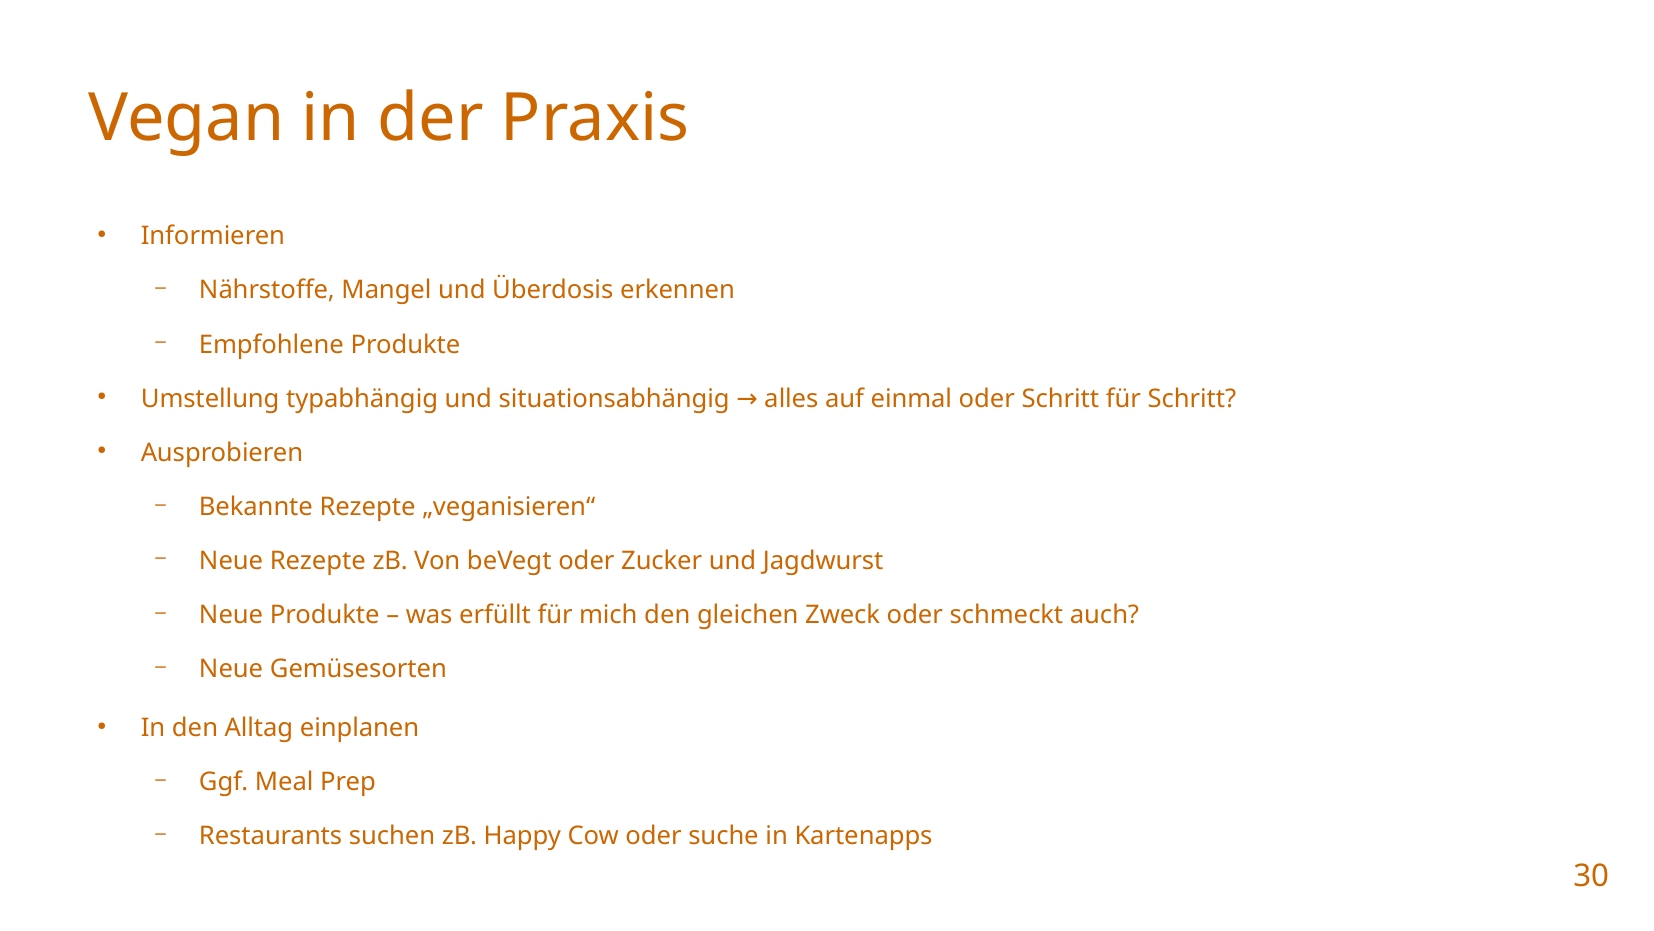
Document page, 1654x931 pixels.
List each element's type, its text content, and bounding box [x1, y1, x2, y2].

title Vegan in der Praxis [88, 37, 1489, 193]
list Informieren Nährstoffe, Mangel und Überdosis erkennen Empfohlene Produkte Umstellung typabhängig und situationsabhängig → alles auf einmal oder Schritt für Schritt? Ausprobieren Bekannte Rezepte „veganisieren“ Neue Rezepte zB. Von beVegt oder Zucker und Jagdwurst Neue Produkte – was erfüllt für mich den gleichen Zweck oder schmeckt auch? Neue Gemüsesorten In den Alltag einplanen Ggf. Meal Prep Restaurants suchen zB. Happy Cow oder suche in Kartenapps [82, 217, 1571, 857]
